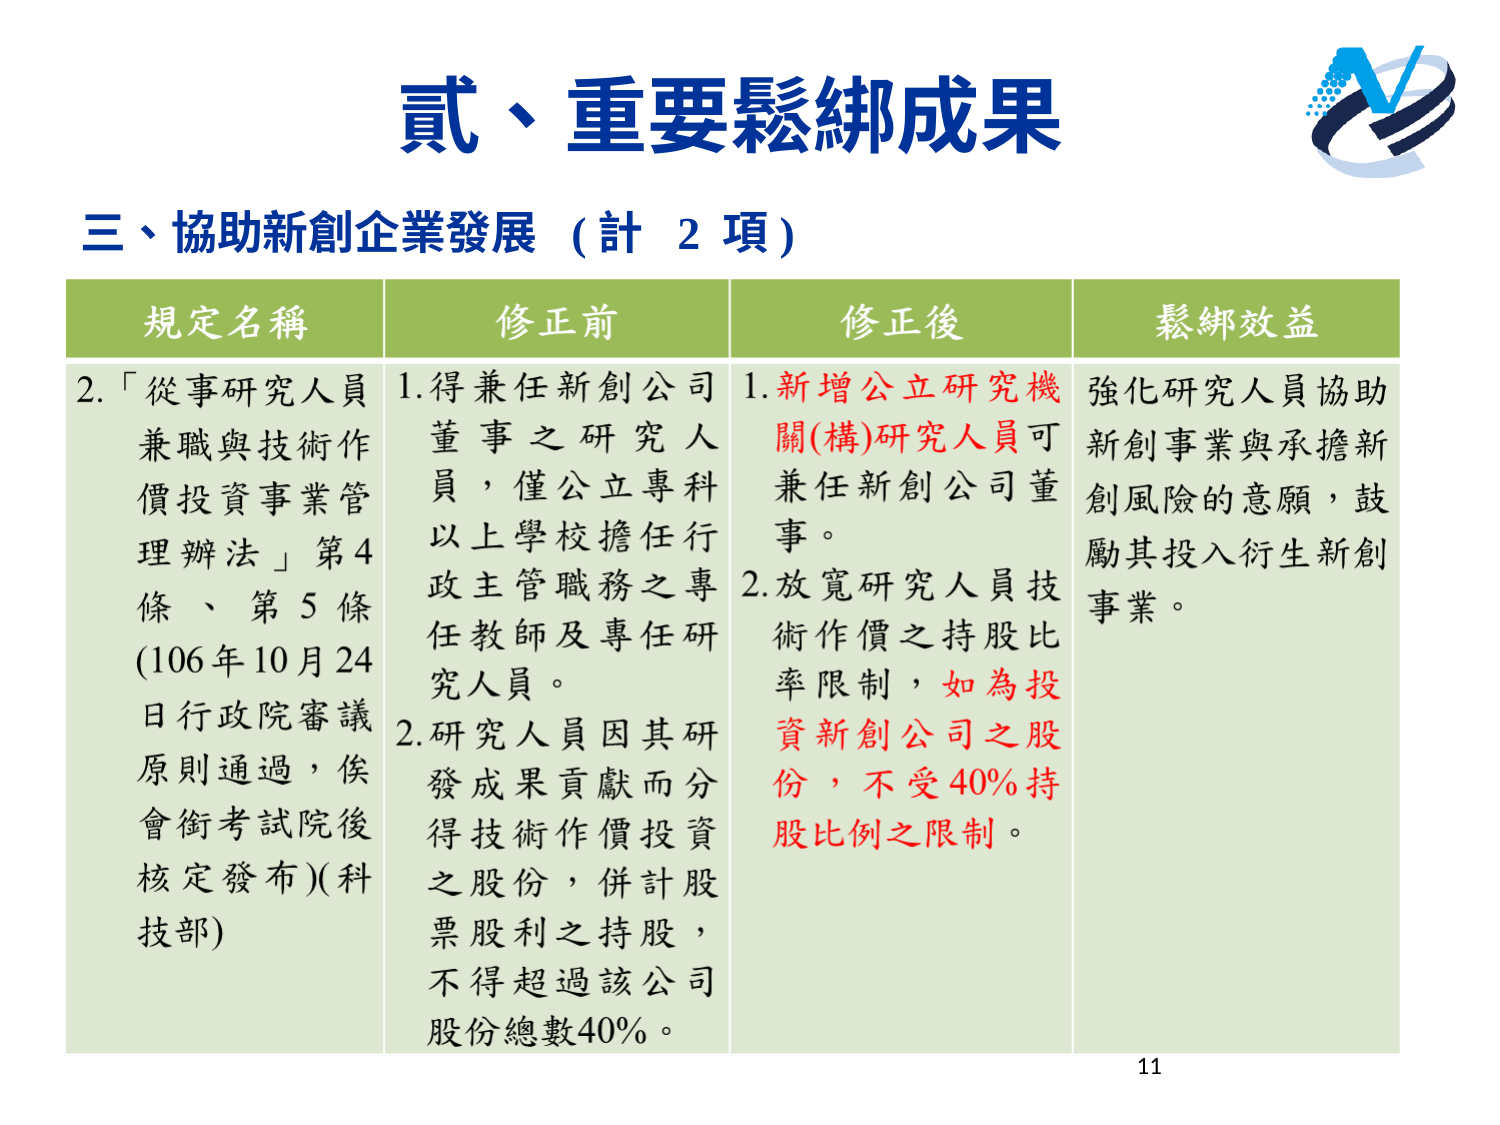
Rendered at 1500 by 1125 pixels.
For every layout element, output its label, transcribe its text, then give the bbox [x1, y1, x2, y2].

text_box 三、協助新創企業發展 (計 2 項) [64, 196, 740, 267]
picture [64, 278, 1401, 1076]
title 貳、重要鬆綁成果 [76, 19, 1427, 207]
text_box 11 [1121, 1035, 1472, 1095]
